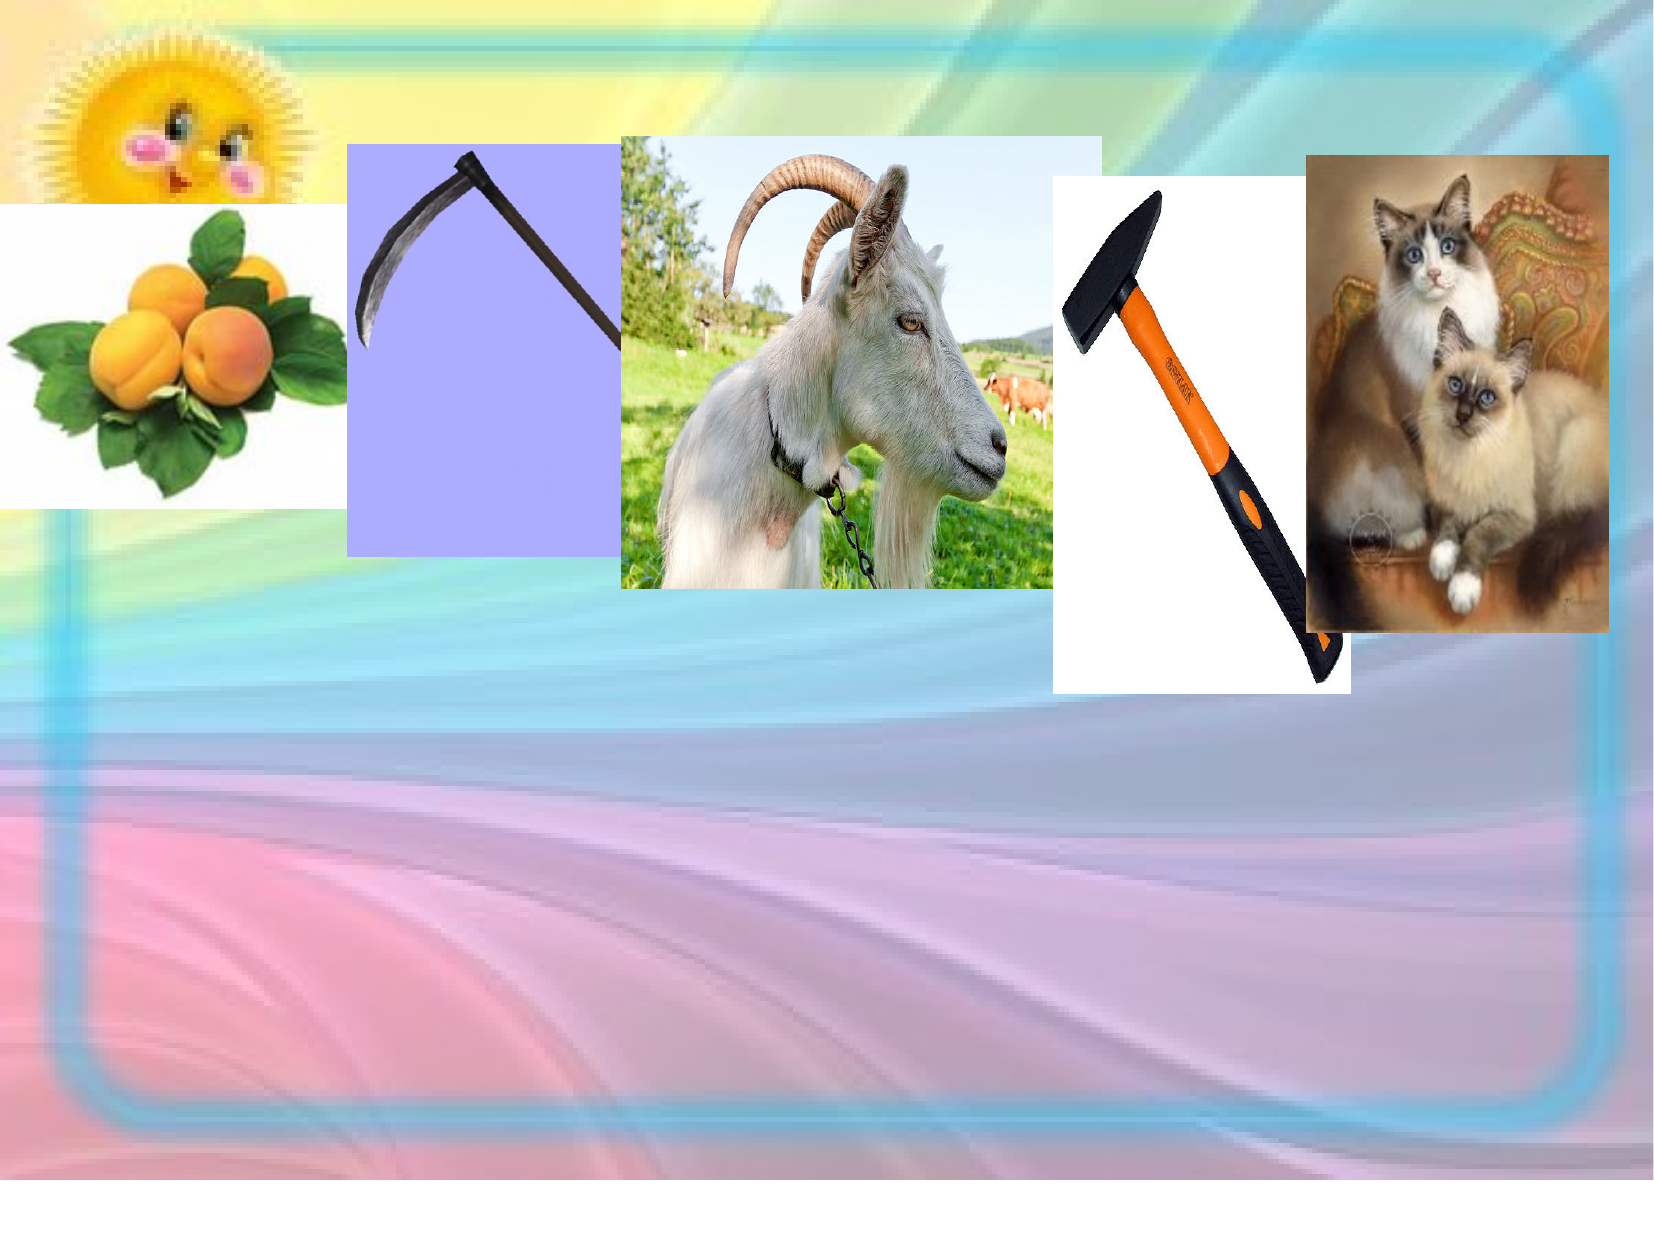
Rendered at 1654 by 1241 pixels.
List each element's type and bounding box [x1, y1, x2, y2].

picture [0, 0, 1654, 1180]
title [82, 49, 1571, 204]
